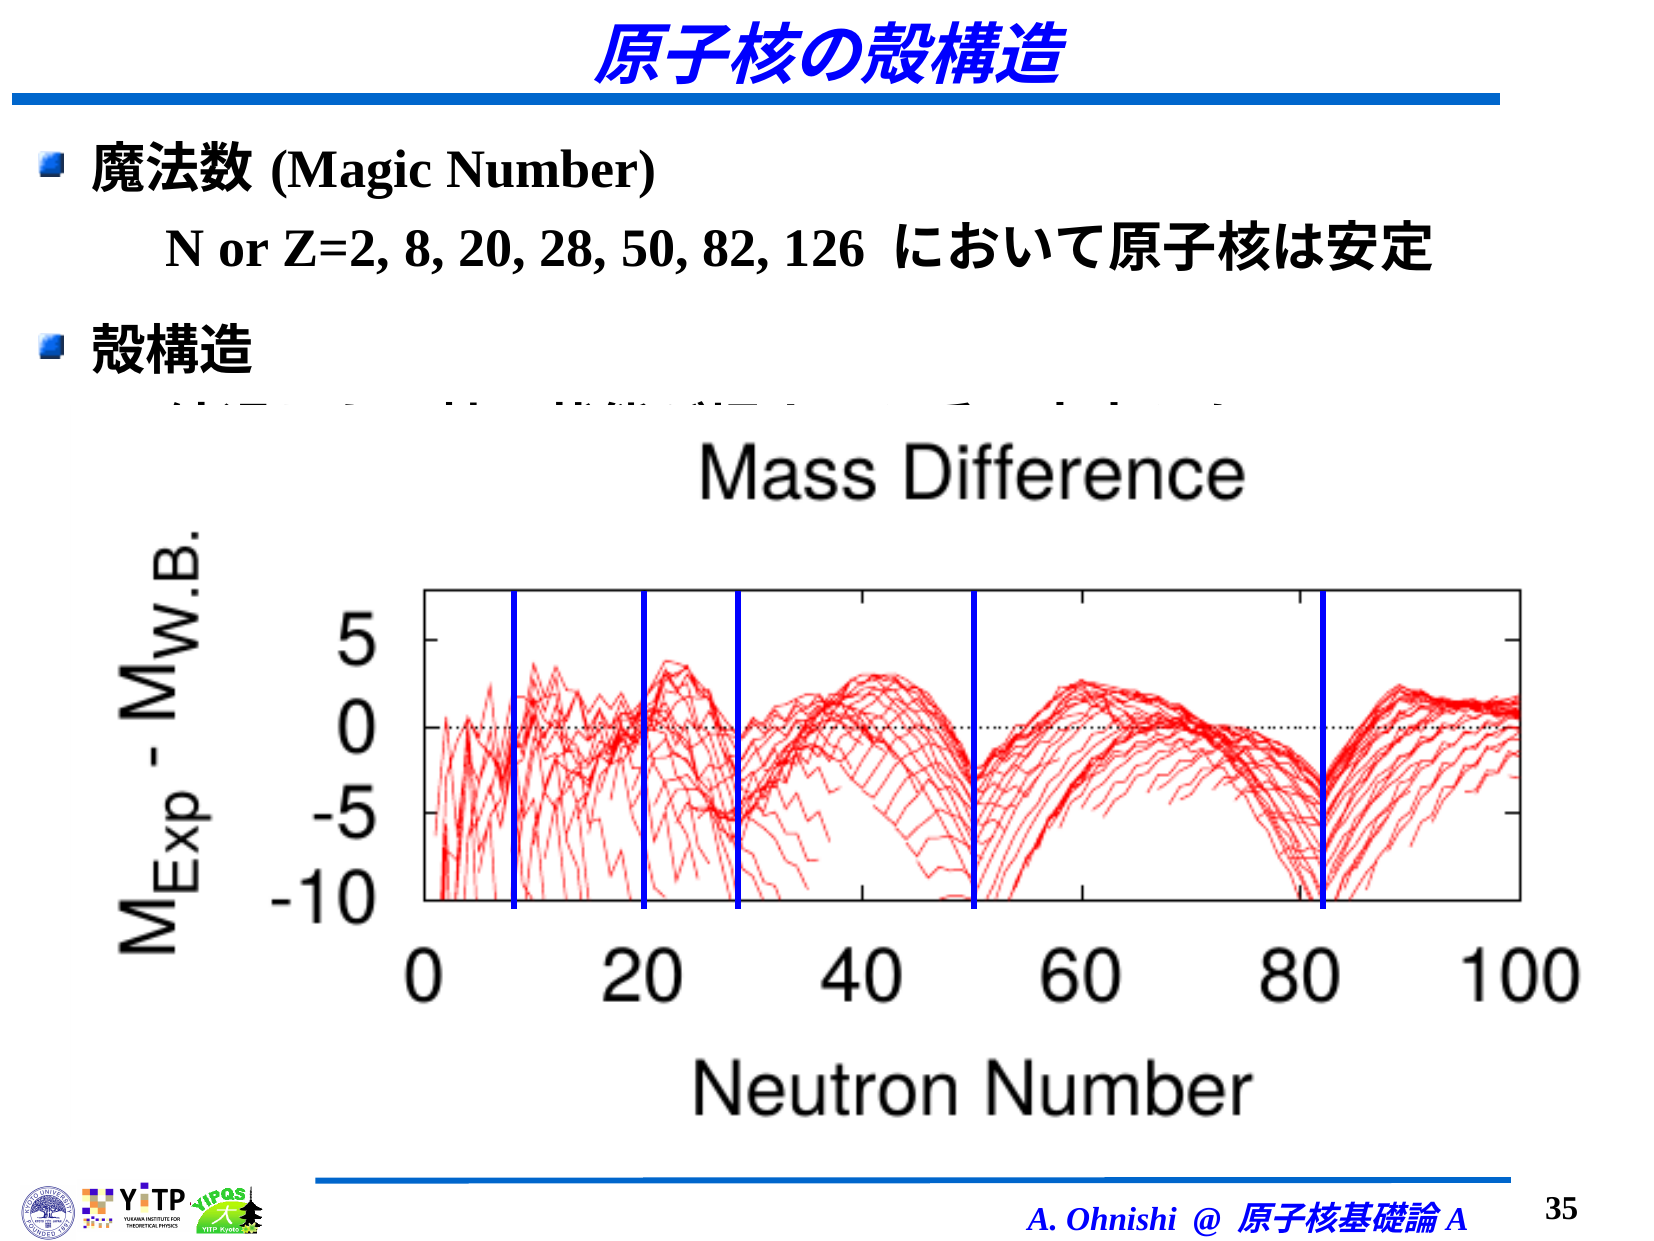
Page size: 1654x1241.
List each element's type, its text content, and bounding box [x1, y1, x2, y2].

picture [77, 1179, 263, 1234]
list 魔法数(Magic Number) N or Z=2, 8, 20, 28, 50, 82, 126 において原子核は安定 殻構造 縮退した１粒子状態が埋まると系は安定となる [20, 124, 1621, 1137]
picture [20, 1185, 76, 1241]
title 原子核の殻構造 [0, 0, 1654, 99]
picture [69, 405, 1605, 1137]
